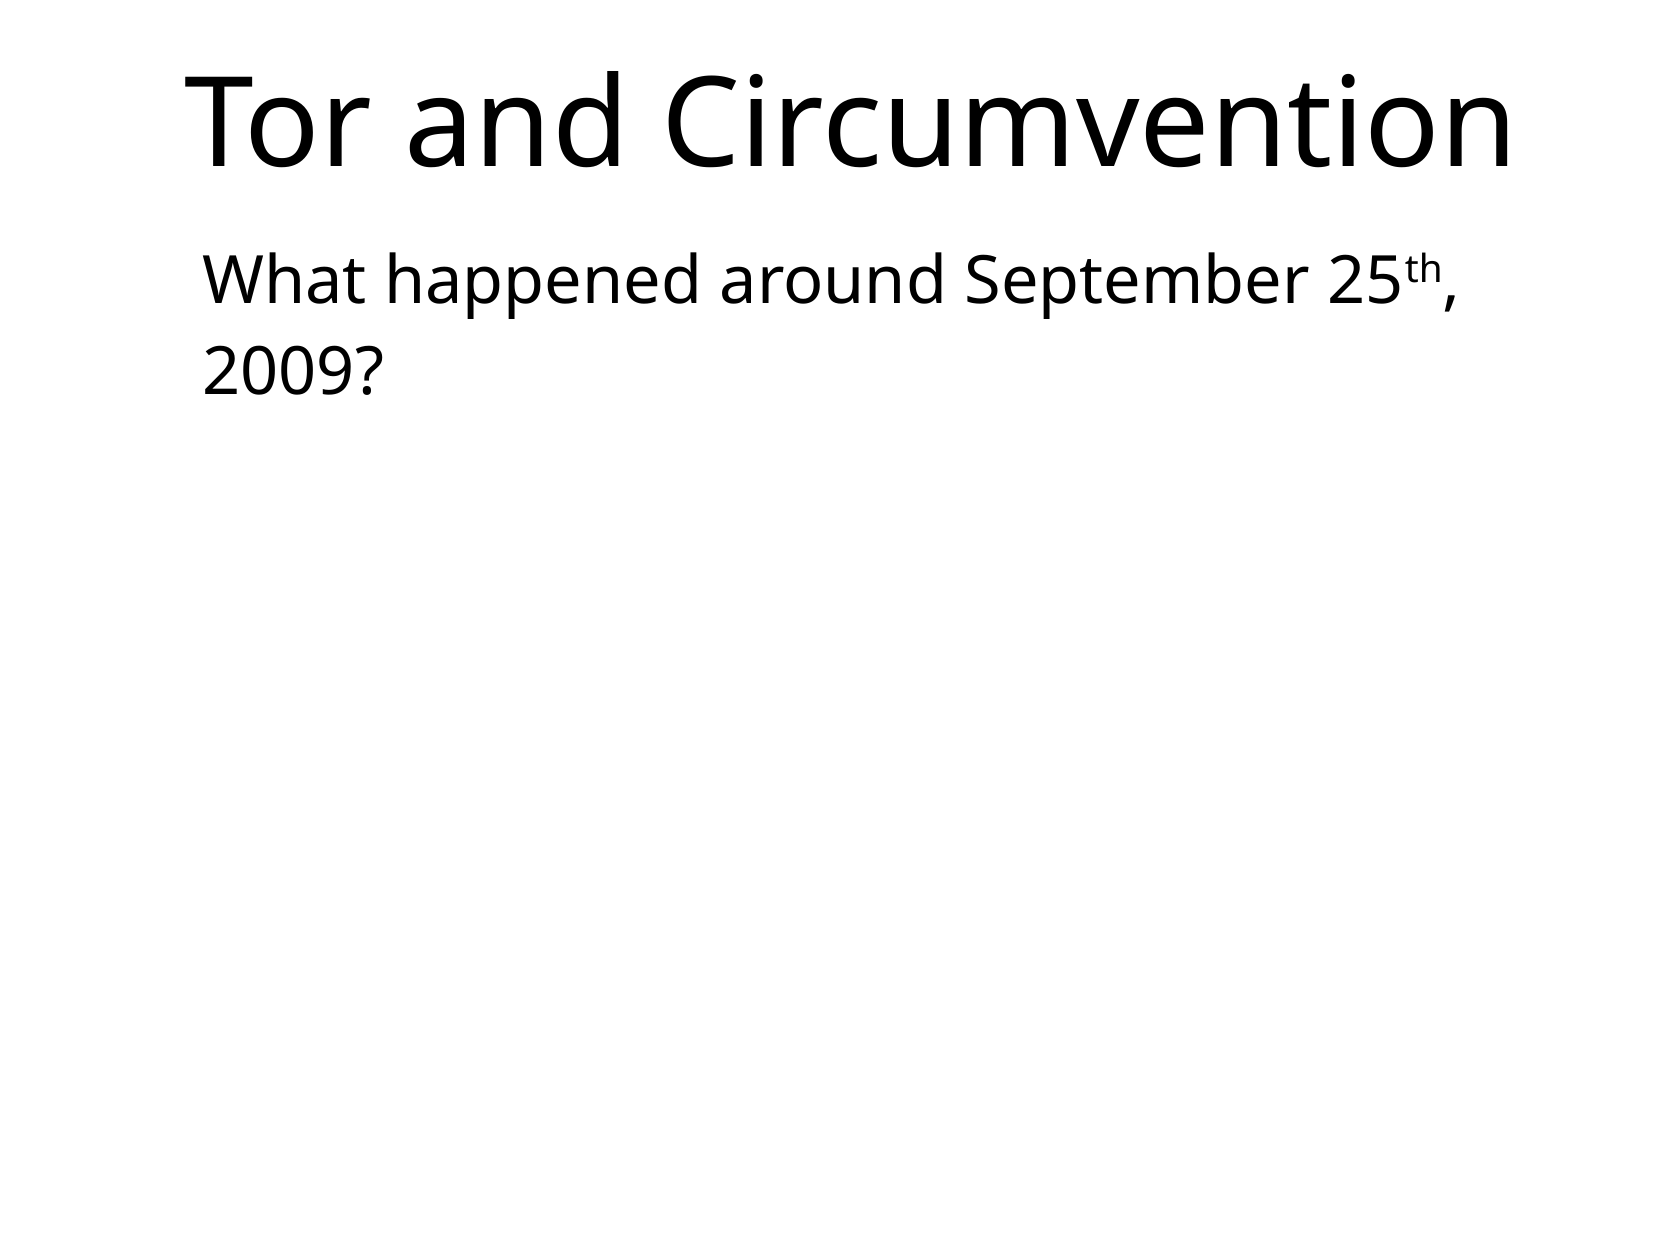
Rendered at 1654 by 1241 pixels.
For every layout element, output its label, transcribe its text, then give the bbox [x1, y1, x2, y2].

text_box What happened around September 25th, 2009? [187, 225, 1599, 338]
text_box Tor and Circumvention [169, 25, 1491, 184]
